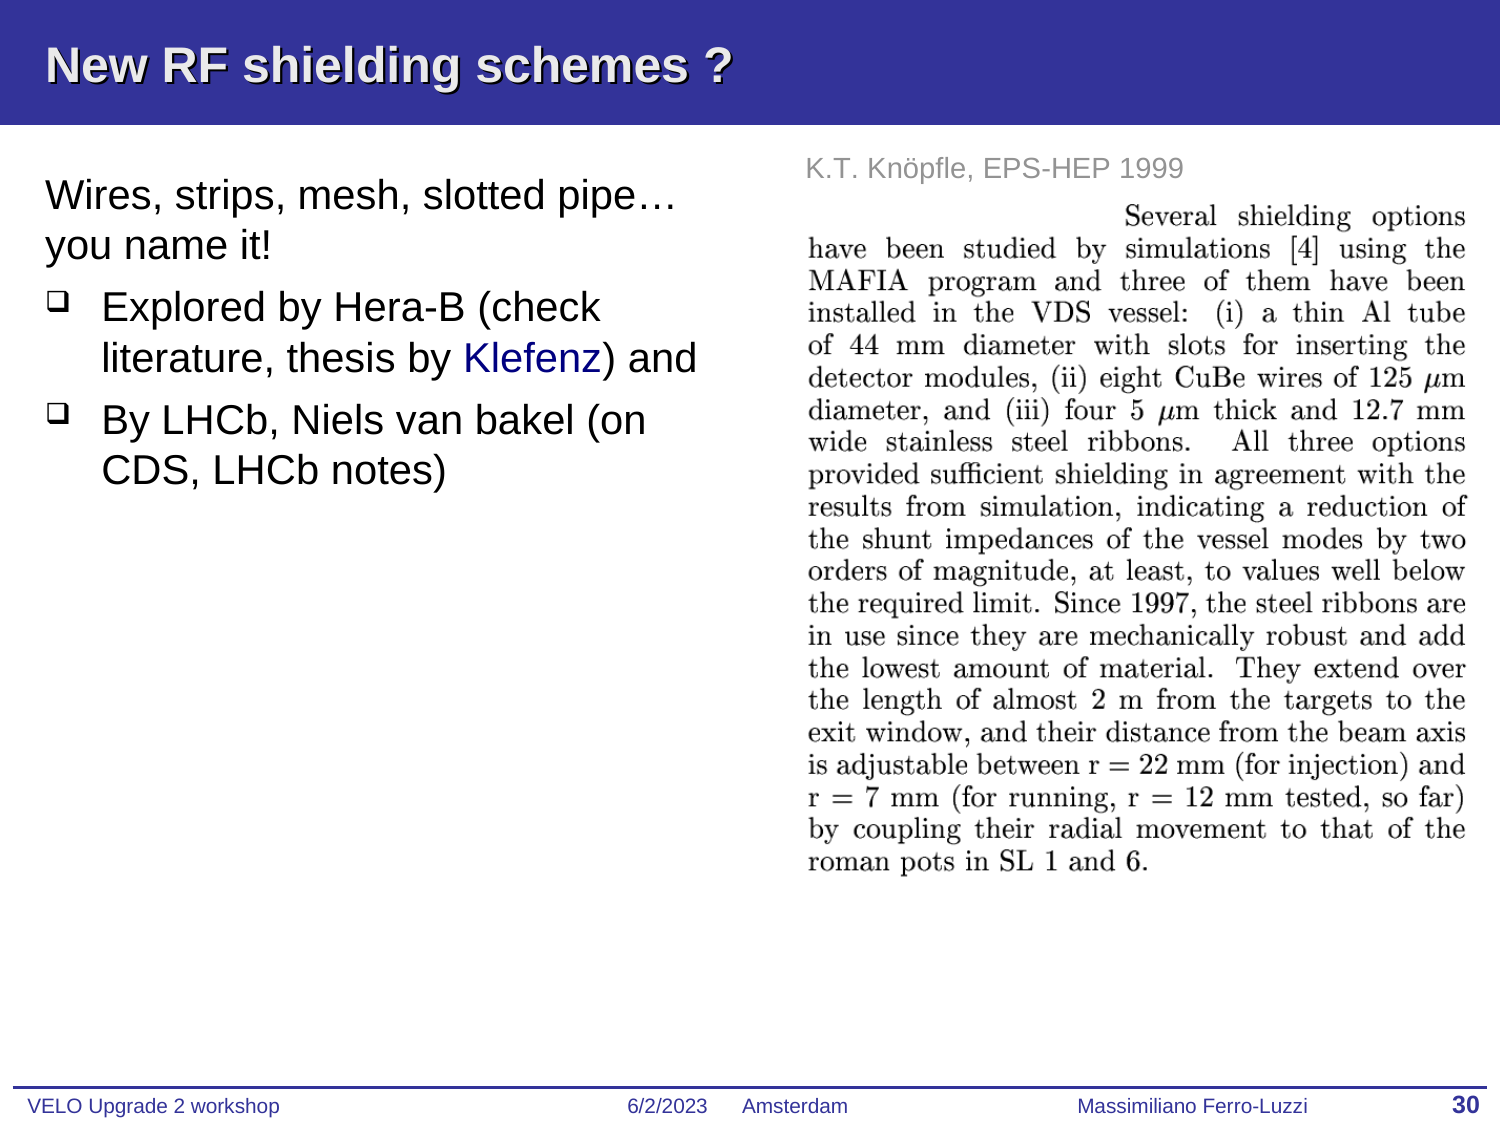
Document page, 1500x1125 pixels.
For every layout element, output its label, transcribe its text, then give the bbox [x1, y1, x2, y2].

list Wires, strips, mesh, slotted pipe… you name it! Explored by Hera-B (check literature, thesis by Klefenz) and By LHCb, Niels van bakel (on CDS, LHCb notes) [30, 160, 721, 1054]
text_box K.T. Knöpfle, EPS-HEP 1999 [790, 141, 1221, 227]
title New RF shielding schemes ? [0, 0, 1500, 125]
picture [800, 201, 1484, 885]
